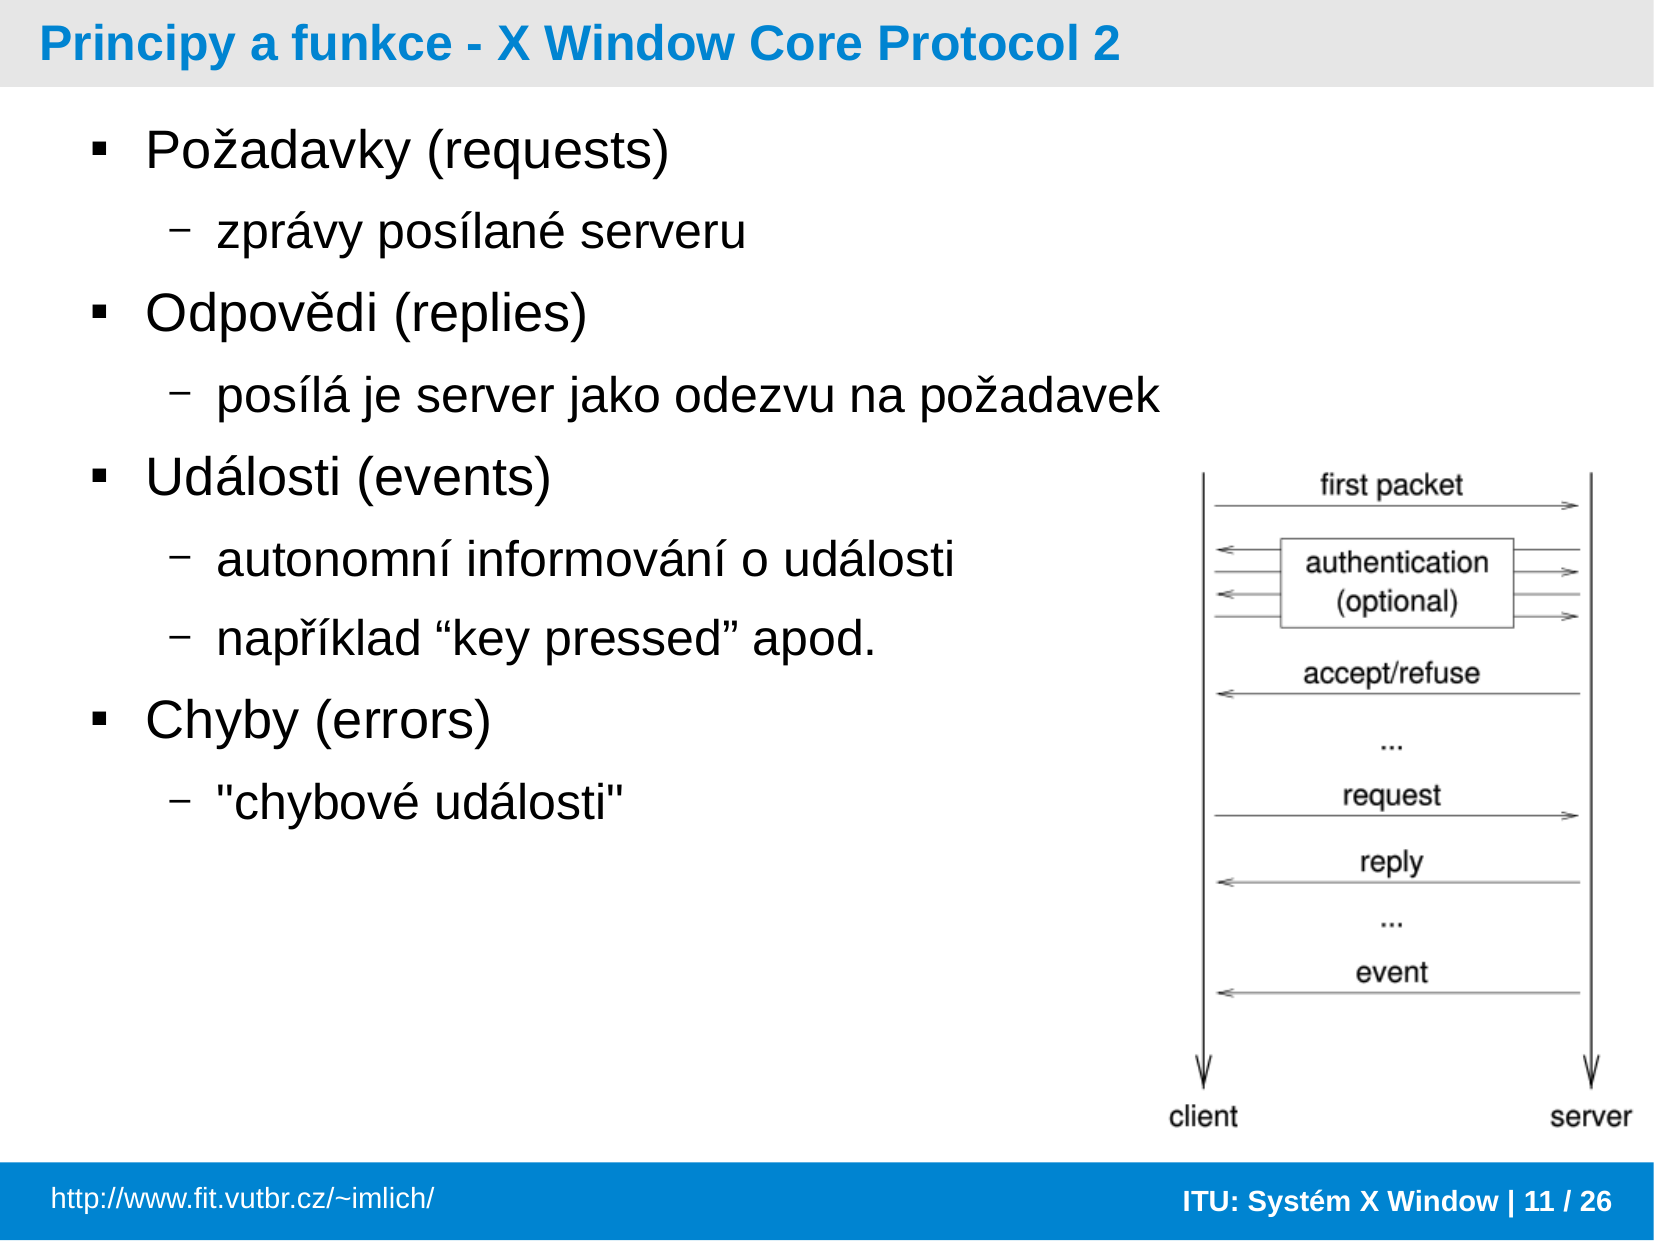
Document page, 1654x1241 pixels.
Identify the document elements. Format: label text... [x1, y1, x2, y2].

list Požadavky (requests) zprávy posílané serveru Odpovědi (replies) posílá je server jako odezvu na požadavek Události (events) autonomní informování o události například “key pressed” apod. Chyby (errors) "chybové události" [75, 119, 1564, 1111]
title Principy a funkce - X Window Core Protocol 2 [39, 5, 1615, 81]
picture [1147, 449, 1654, 1139]
